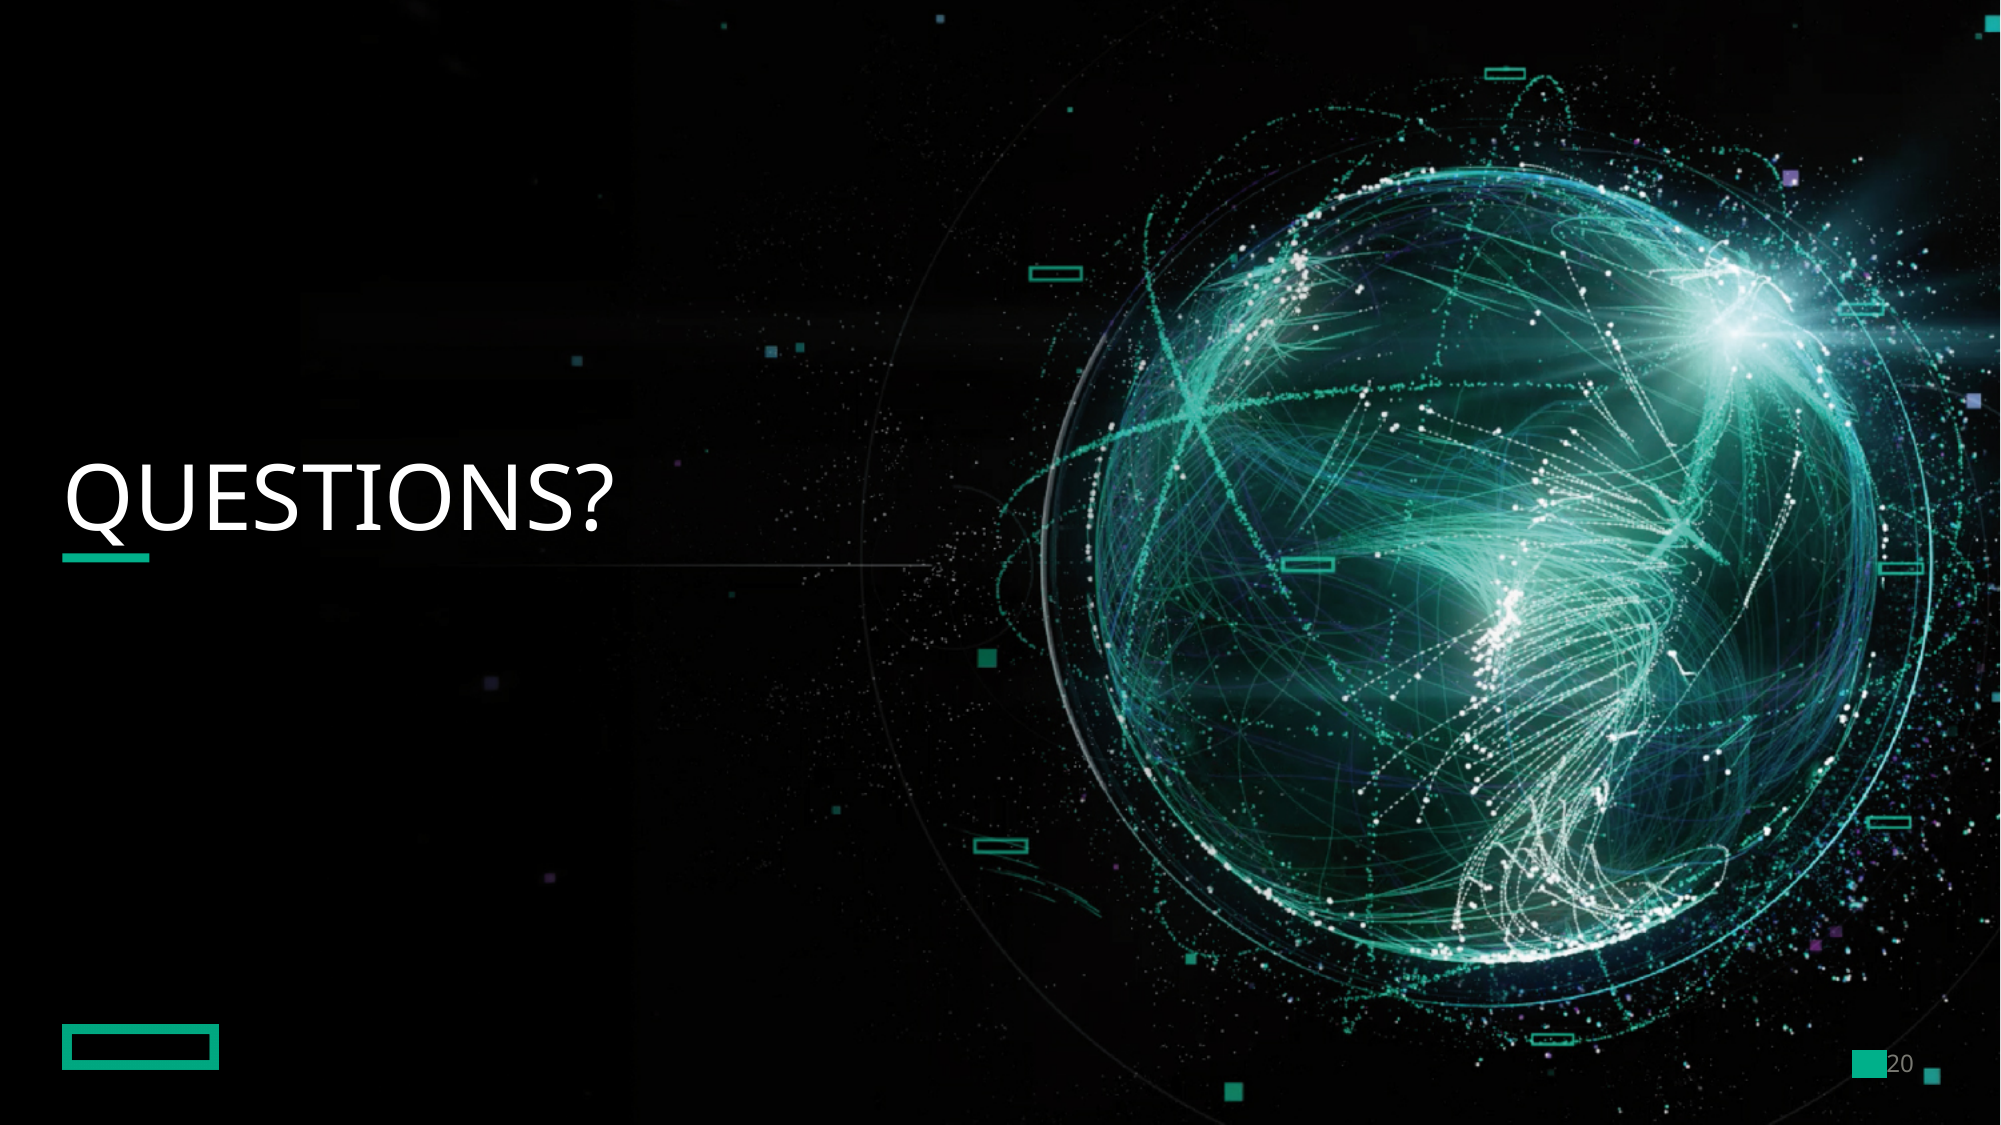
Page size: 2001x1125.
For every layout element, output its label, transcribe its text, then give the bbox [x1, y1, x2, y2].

picture [0, 0, 2001, 1125]
slide_number <number> [1837, 1033, 1950, 1094]
title Questions? [62, 85, 1071, 550]
